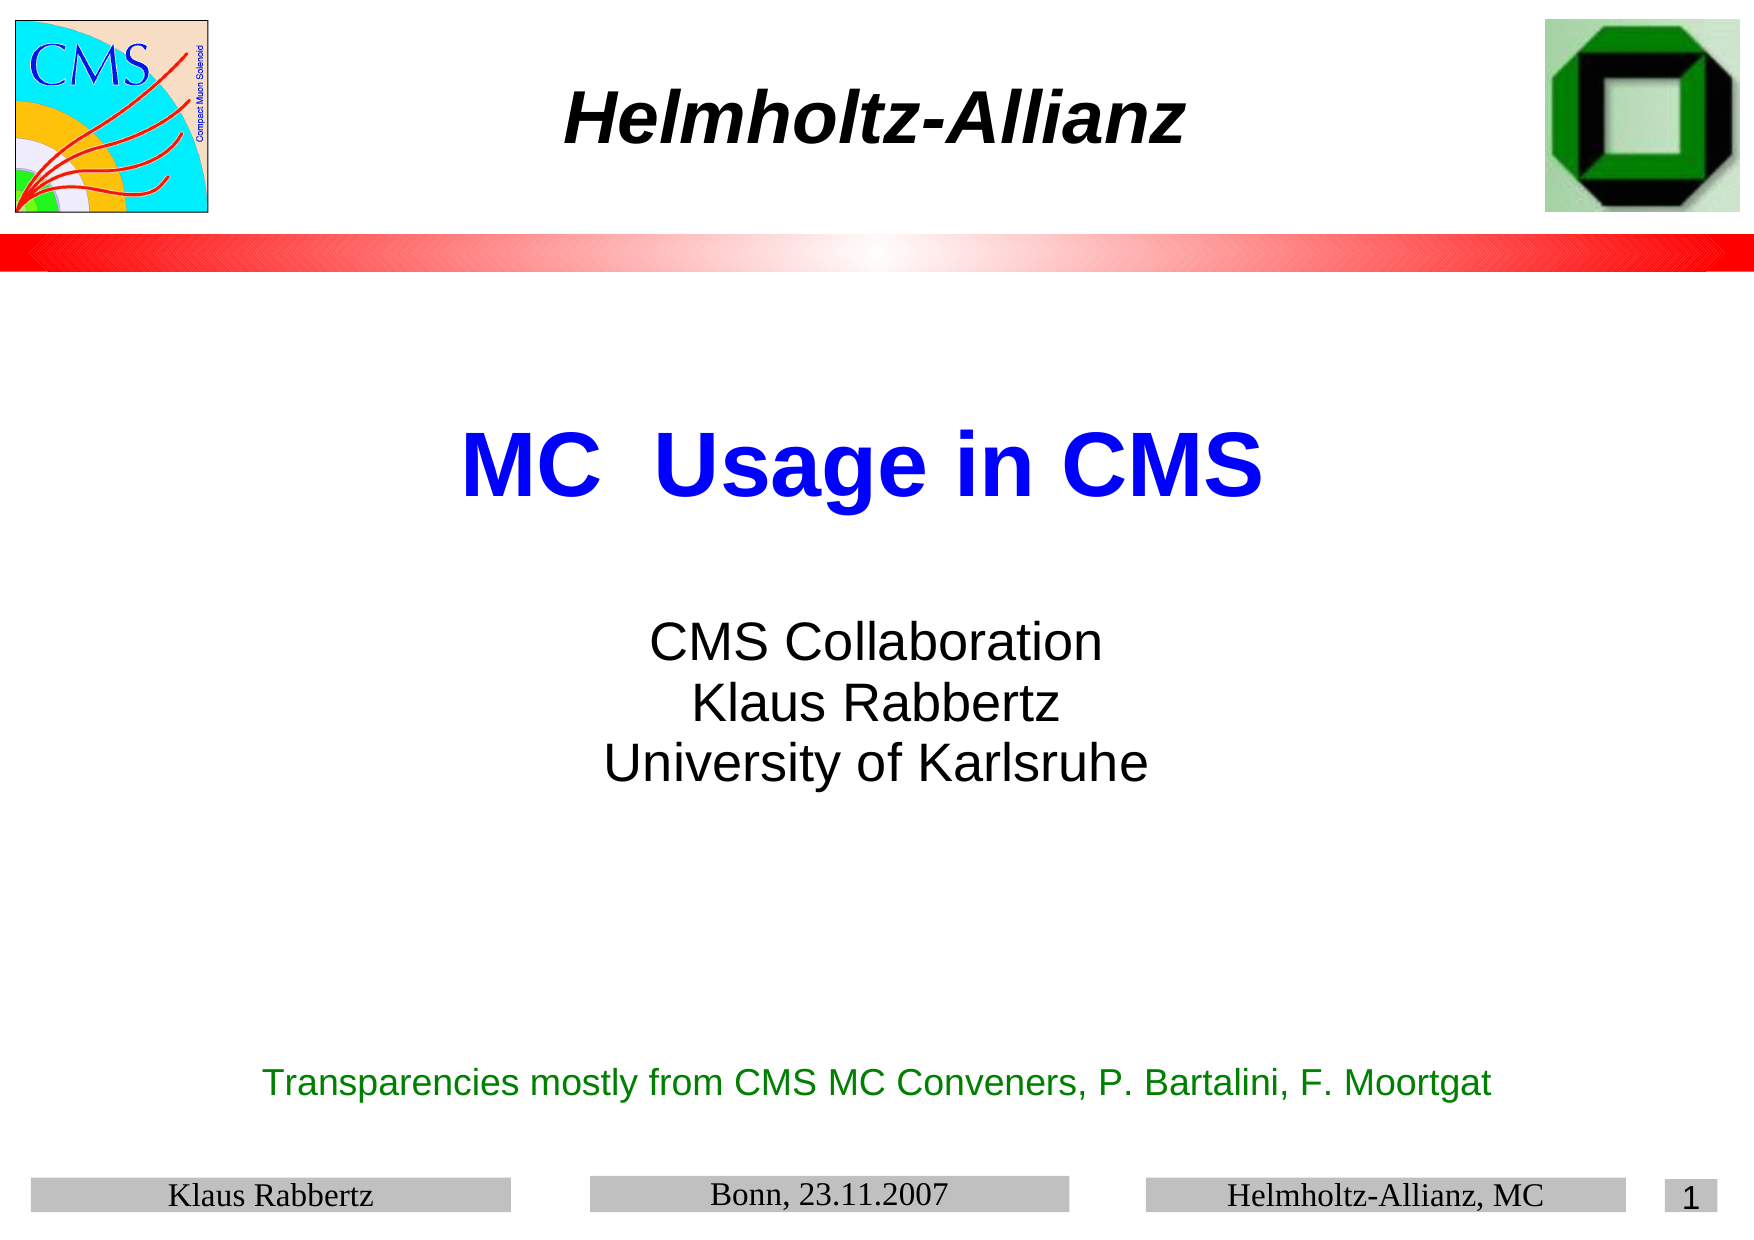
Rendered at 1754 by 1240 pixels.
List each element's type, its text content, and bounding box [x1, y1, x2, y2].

picture [1545, 19, 1740, 212]
picture [14, 19, 209, 213]
title Helmholtz-Allianz [214, 27, 1538, 207]
text_box CMS Collaboration Klaus Rabbertz University of Karlsruhe [603, 611, 1150, 794]
text_box Transparencies mostly from CMS MC Conveners, P. Bartalini, F. Moortgat [261, 1061, 1491, 1104]
text_box MC Usage in CMS [460, 413, 1294, 516]
